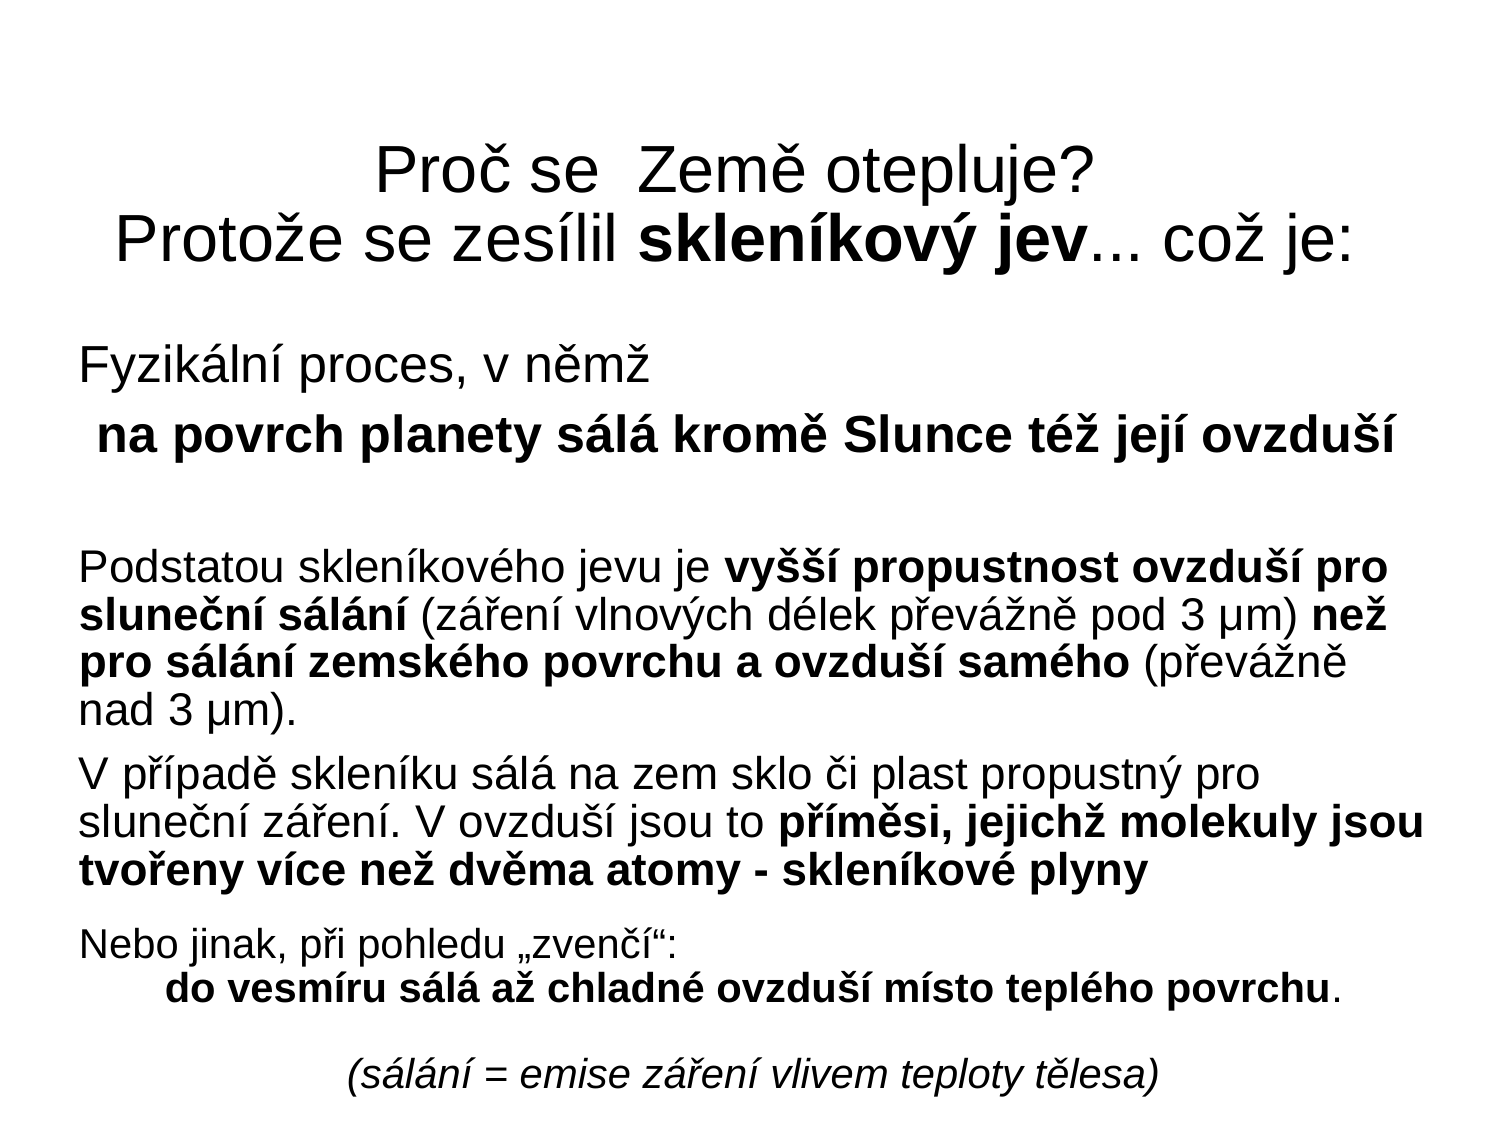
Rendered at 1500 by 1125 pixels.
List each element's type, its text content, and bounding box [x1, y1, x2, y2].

title Proč se Země otepluje? Protože se zesílil skleníkový jev... což je: [60, 17, 1411, 304]
subtitle Fyzikální proces, v němž na povrch planety sálá kromě Slunce též její ovzduší Podstatou skleníkového jevu je vyšší propustnost ovzduší pro sluneční sálání (záření vlnových délek převážně pod 3 μm) než pro sálání zemského povrchu a ovzduší samého (převážně nad 3 μm). V případě skleníku sálá na zem sklo či plast propustný pro sluneční záření. V ovzduší jsou to příměsi, jejichž molekuly jsou tvořeny více než dvěma atomy - skleníkové plyny Nebo jinak, při pohledu „zvenčí“: do vesmíru sálá až chladné ovzduší místo teplého povrchu. (sálání = emise záření vlivem teploty tělesa) [78, 292, 1429, 1125]
